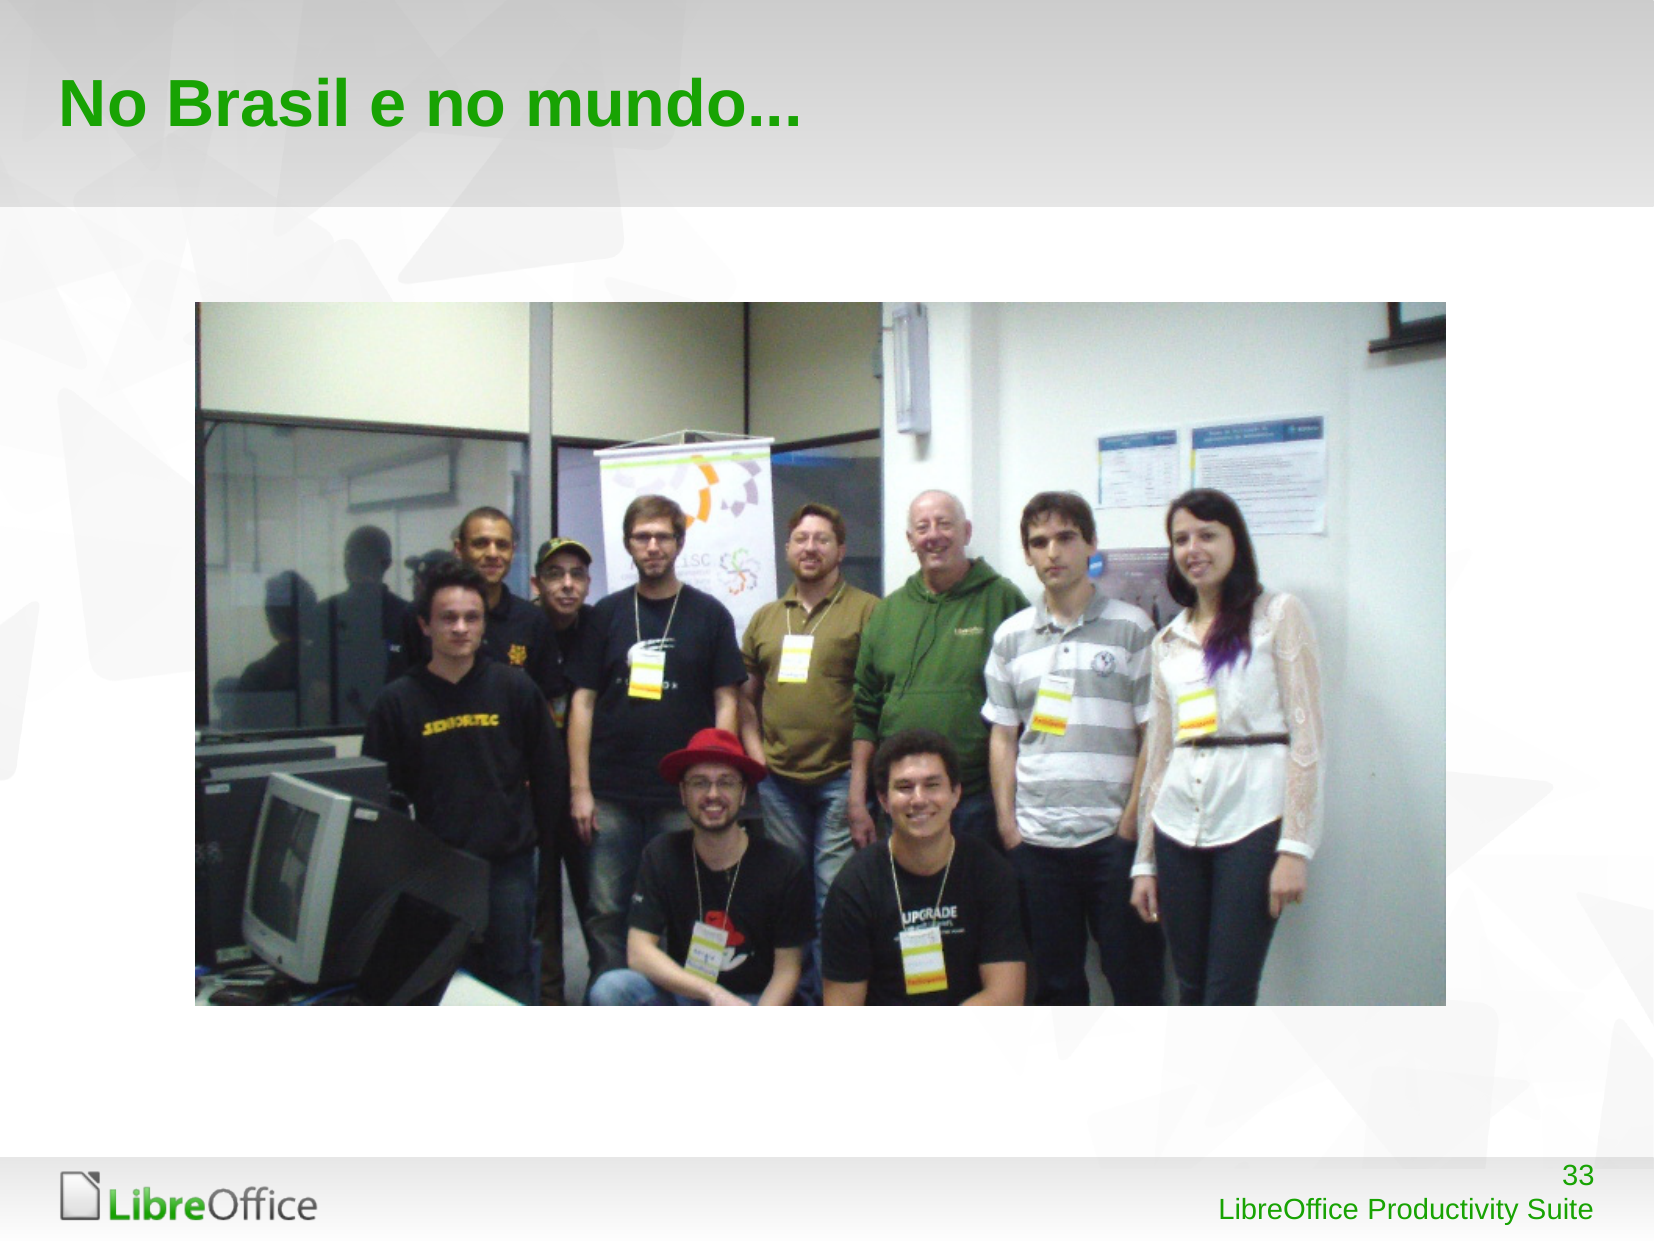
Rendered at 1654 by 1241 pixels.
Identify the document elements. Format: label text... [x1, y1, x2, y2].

picture [41, 1152, 337, 1240]
picture [0, 0, 1654, 1169]
title No Brasil e no mundo... [59, 29, 1595, 178]
